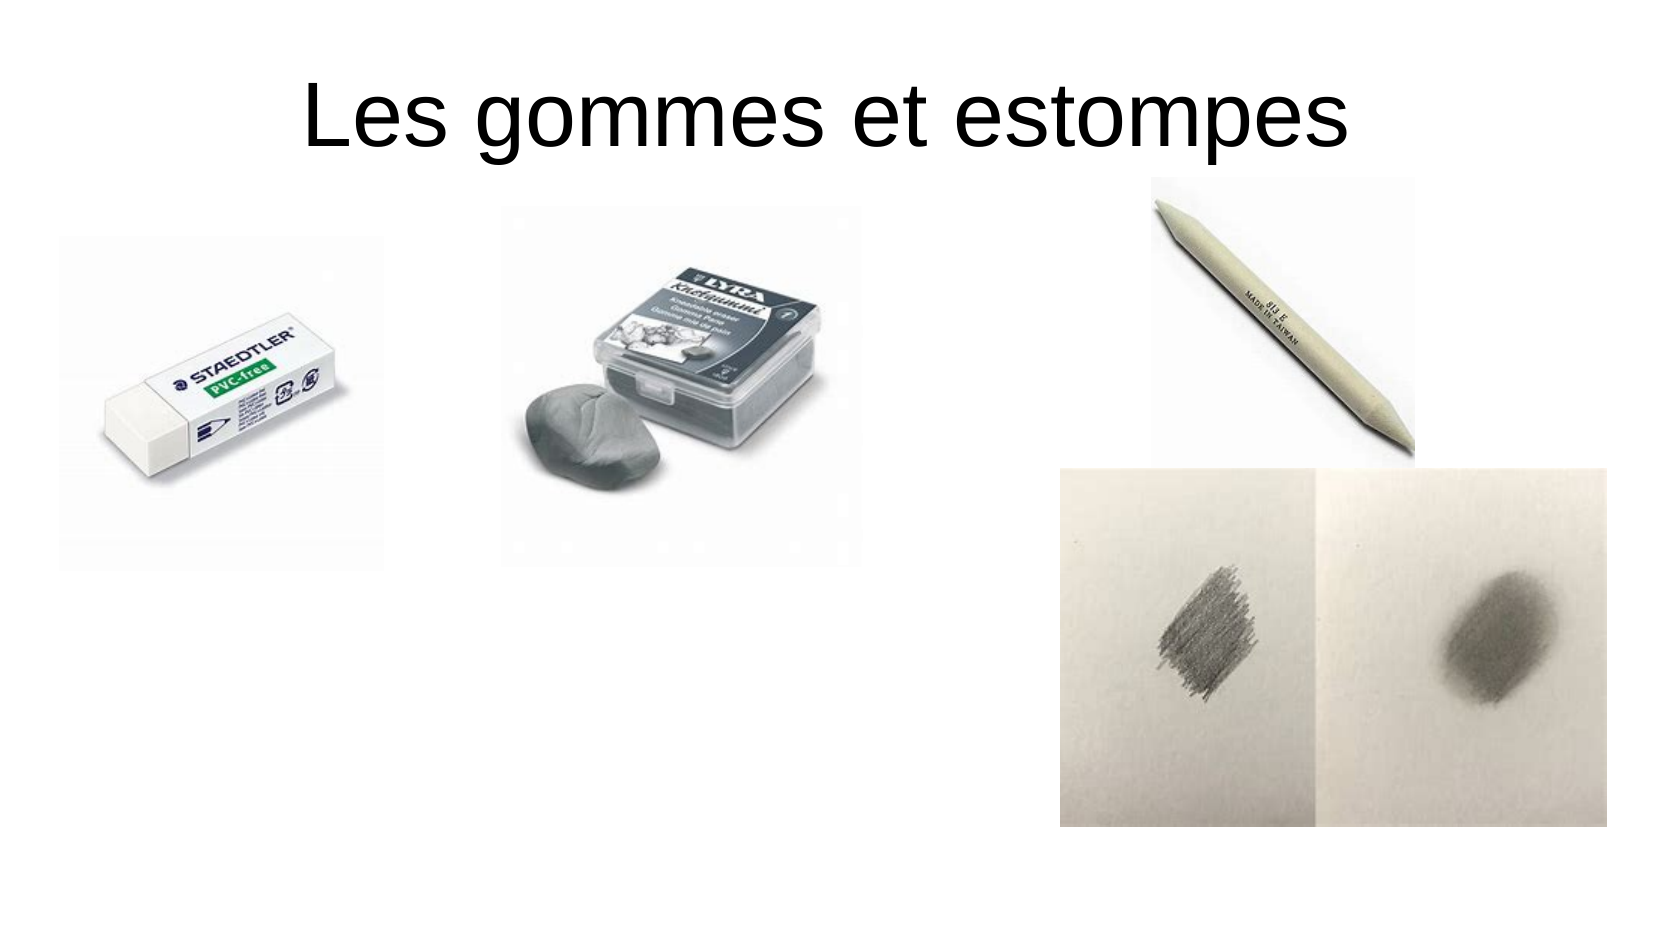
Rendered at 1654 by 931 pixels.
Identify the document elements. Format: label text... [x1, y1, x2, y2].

picture [59, 236, 384, 572]
title Les gommes et estompes [82, 37, 1571, 193]
picture [1060, 177, 1607, 827]
picture [501, 206, 863, 567]
